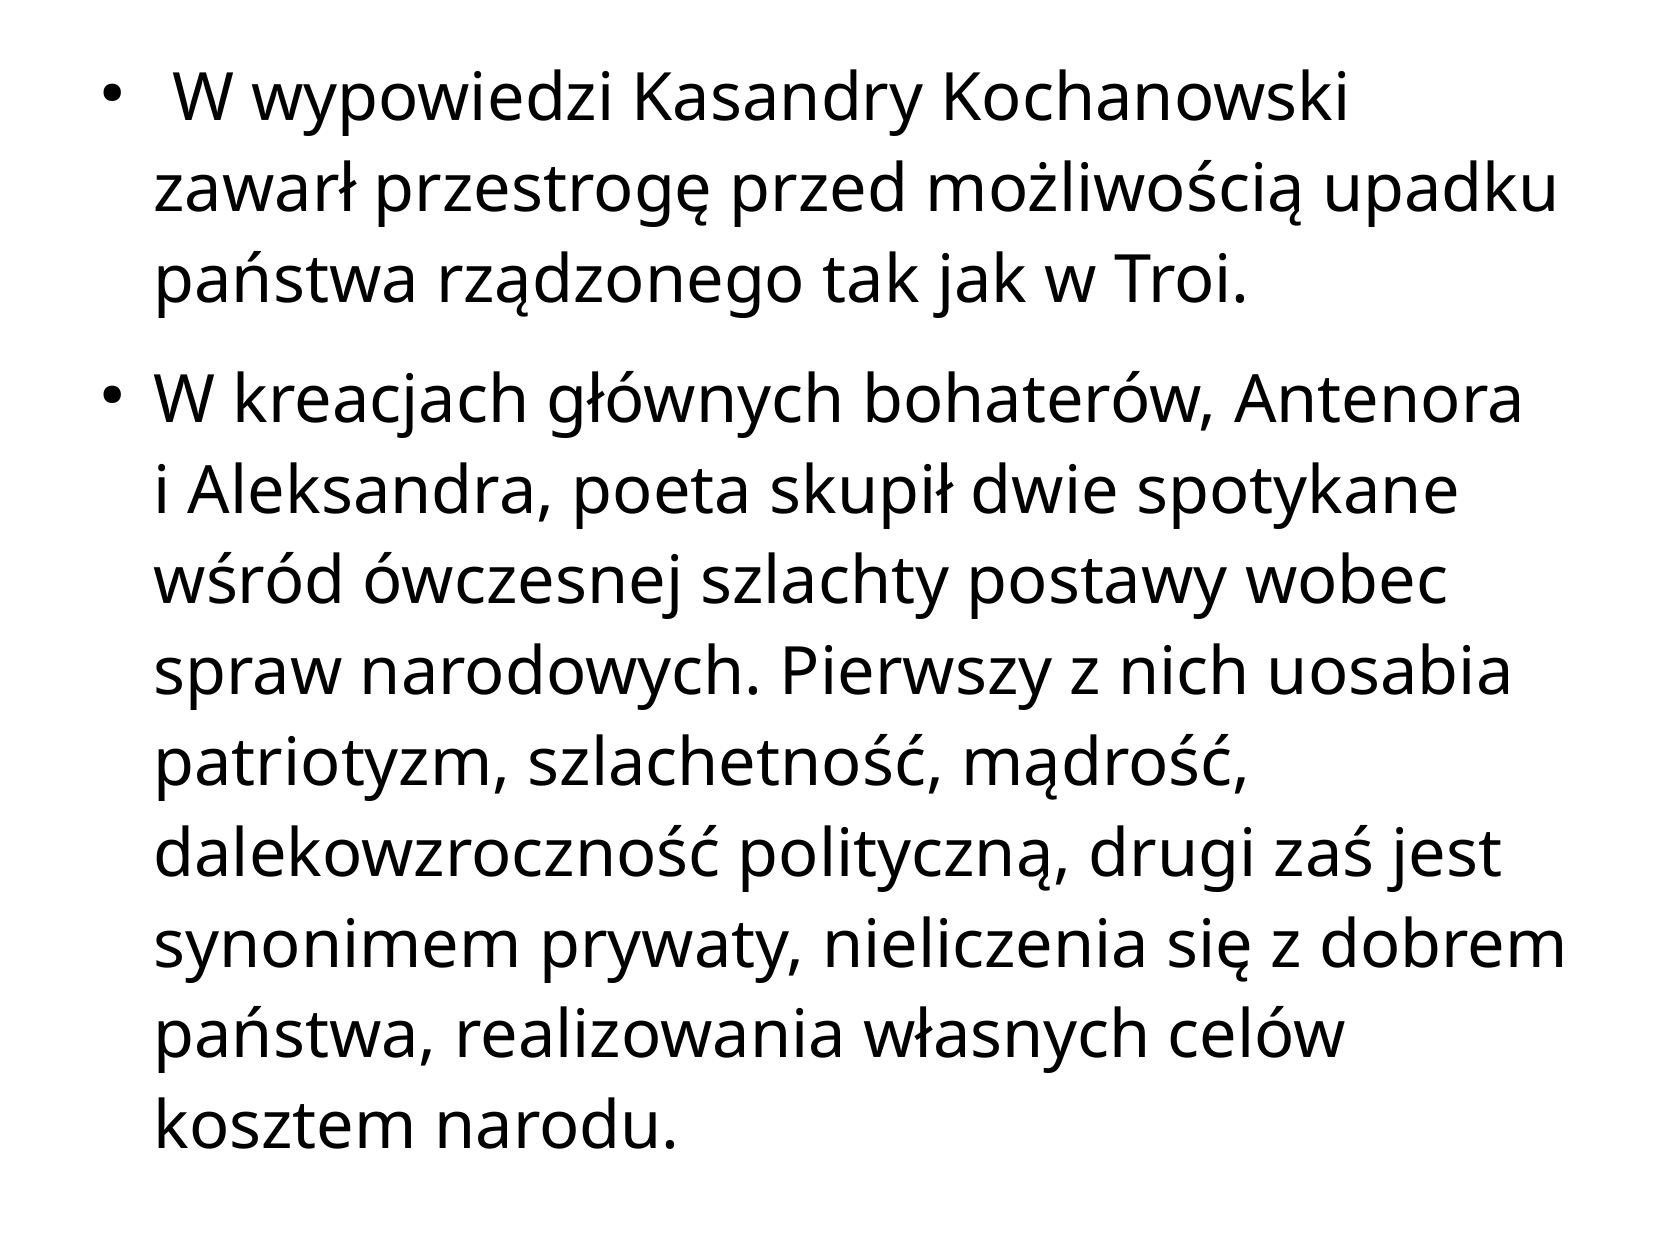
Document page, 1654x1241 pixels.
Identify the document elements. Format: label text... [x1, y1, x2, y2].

list W wypowiedzi Kasandry Kochanowski zawarł przestrogę przed możliwością upadku państwa rządzonego tak jak w Troi. W kreacjach głównych bohaterów, Antenora i Aleksandra, poeta skupił dwie spotykane wśród ówczesnej szlachty postawy wobec spraw narodowych. Pierwszy z nich uosabia patriotyzm, szlachetność, mądrość, dalekowzroczność polityczną, drugi zaś jest synonimem prywaty, nieliczenia się z dobrem państwa, realizowania własnych celów kosztem narodu. [82, 49, 1571, 1205]
